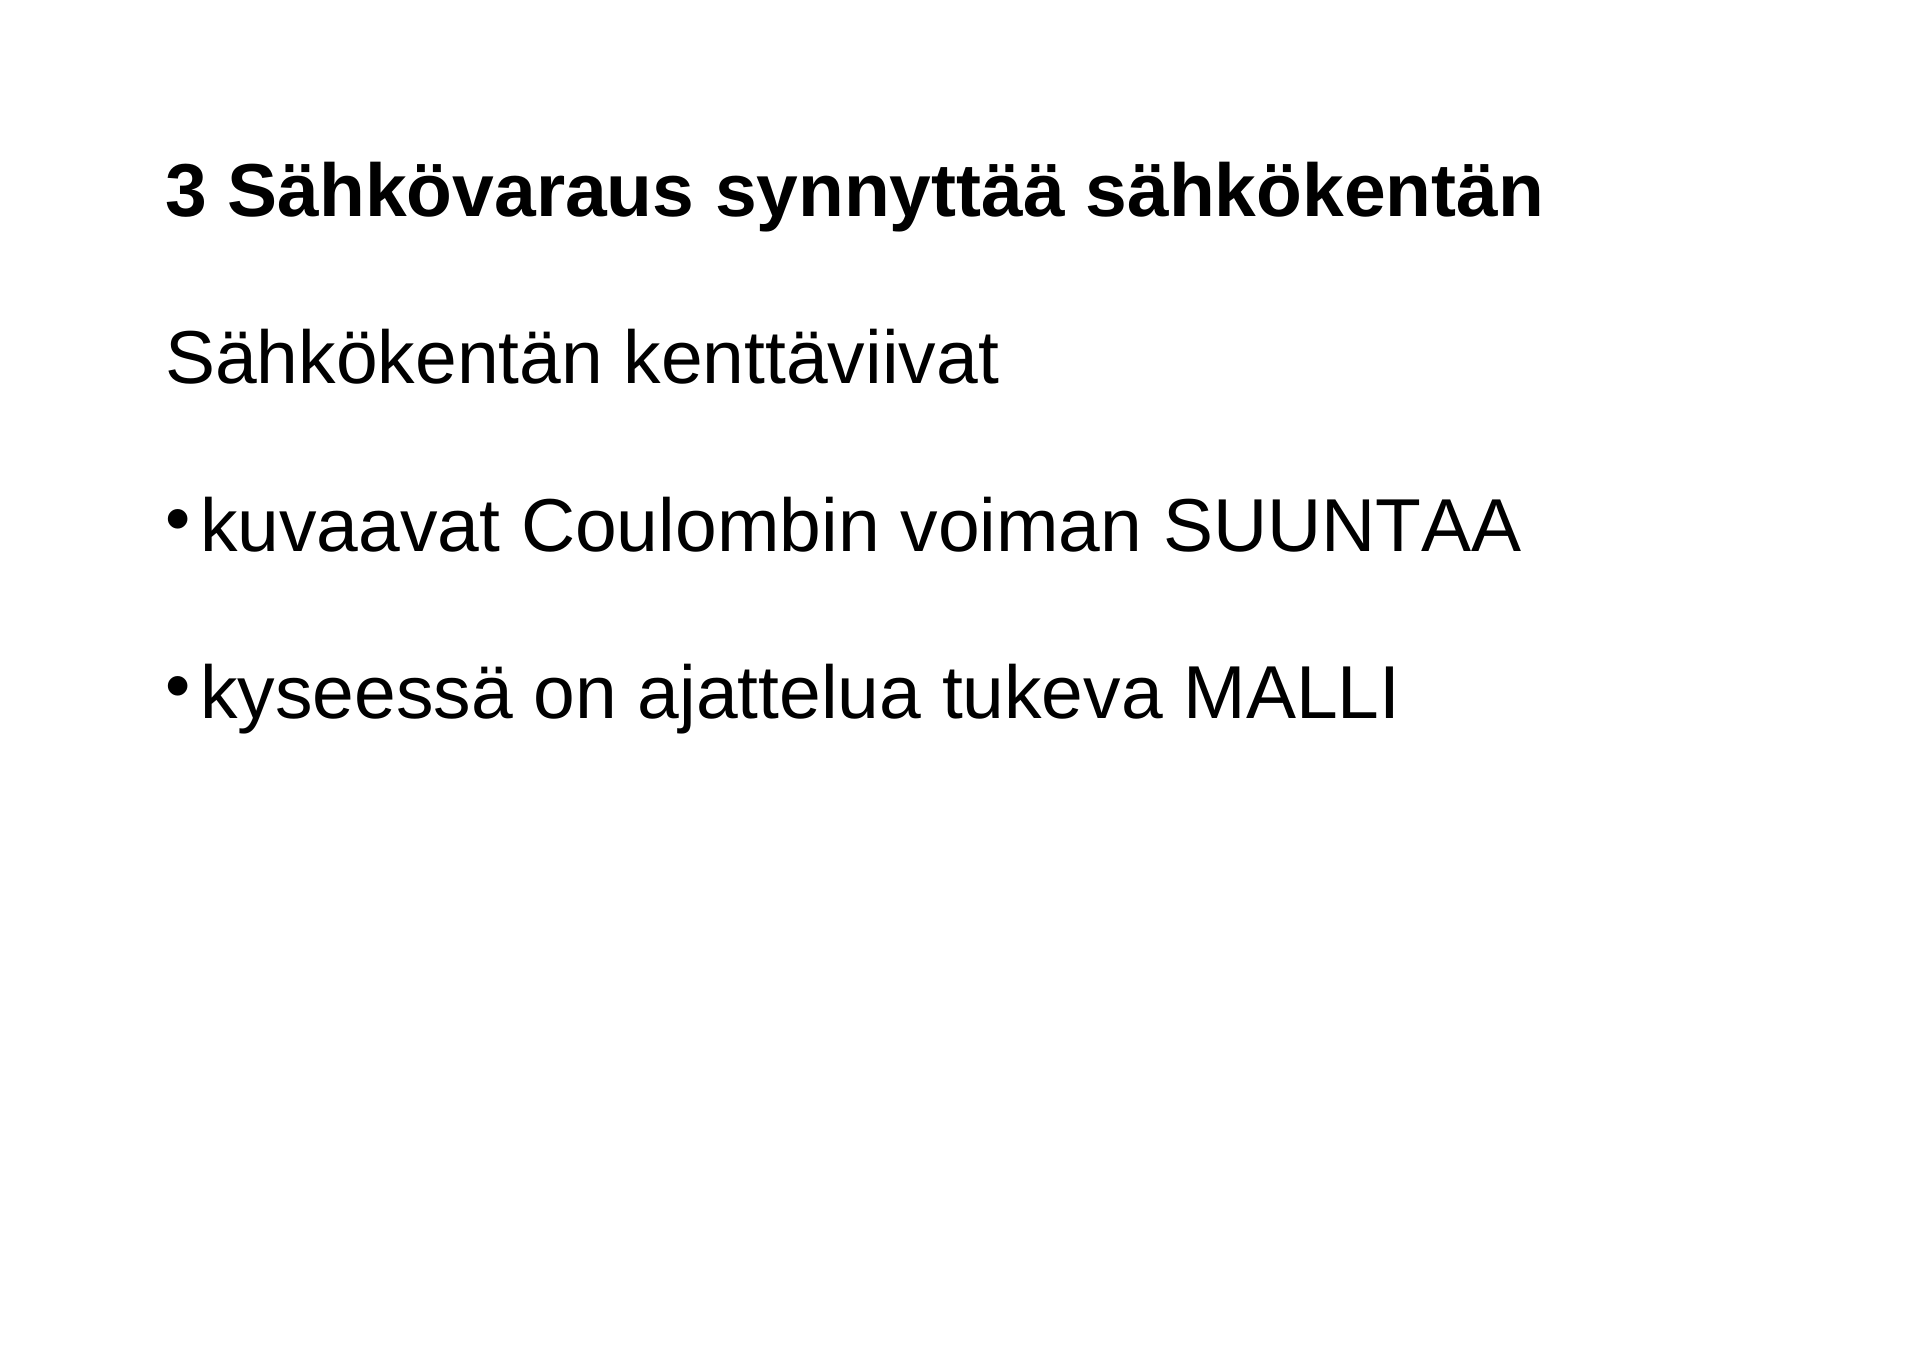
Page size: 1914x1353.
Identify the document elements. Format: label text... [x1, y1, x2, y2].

text_box 3 Sähkövaraus synnyttää sähkökentän Sähkökentän kenttäviivat kuvaavat Coulombin voiman SUUNTAA kyseessä on ajattelua tukeva MALLI [150, 136, 1846, 1070]
